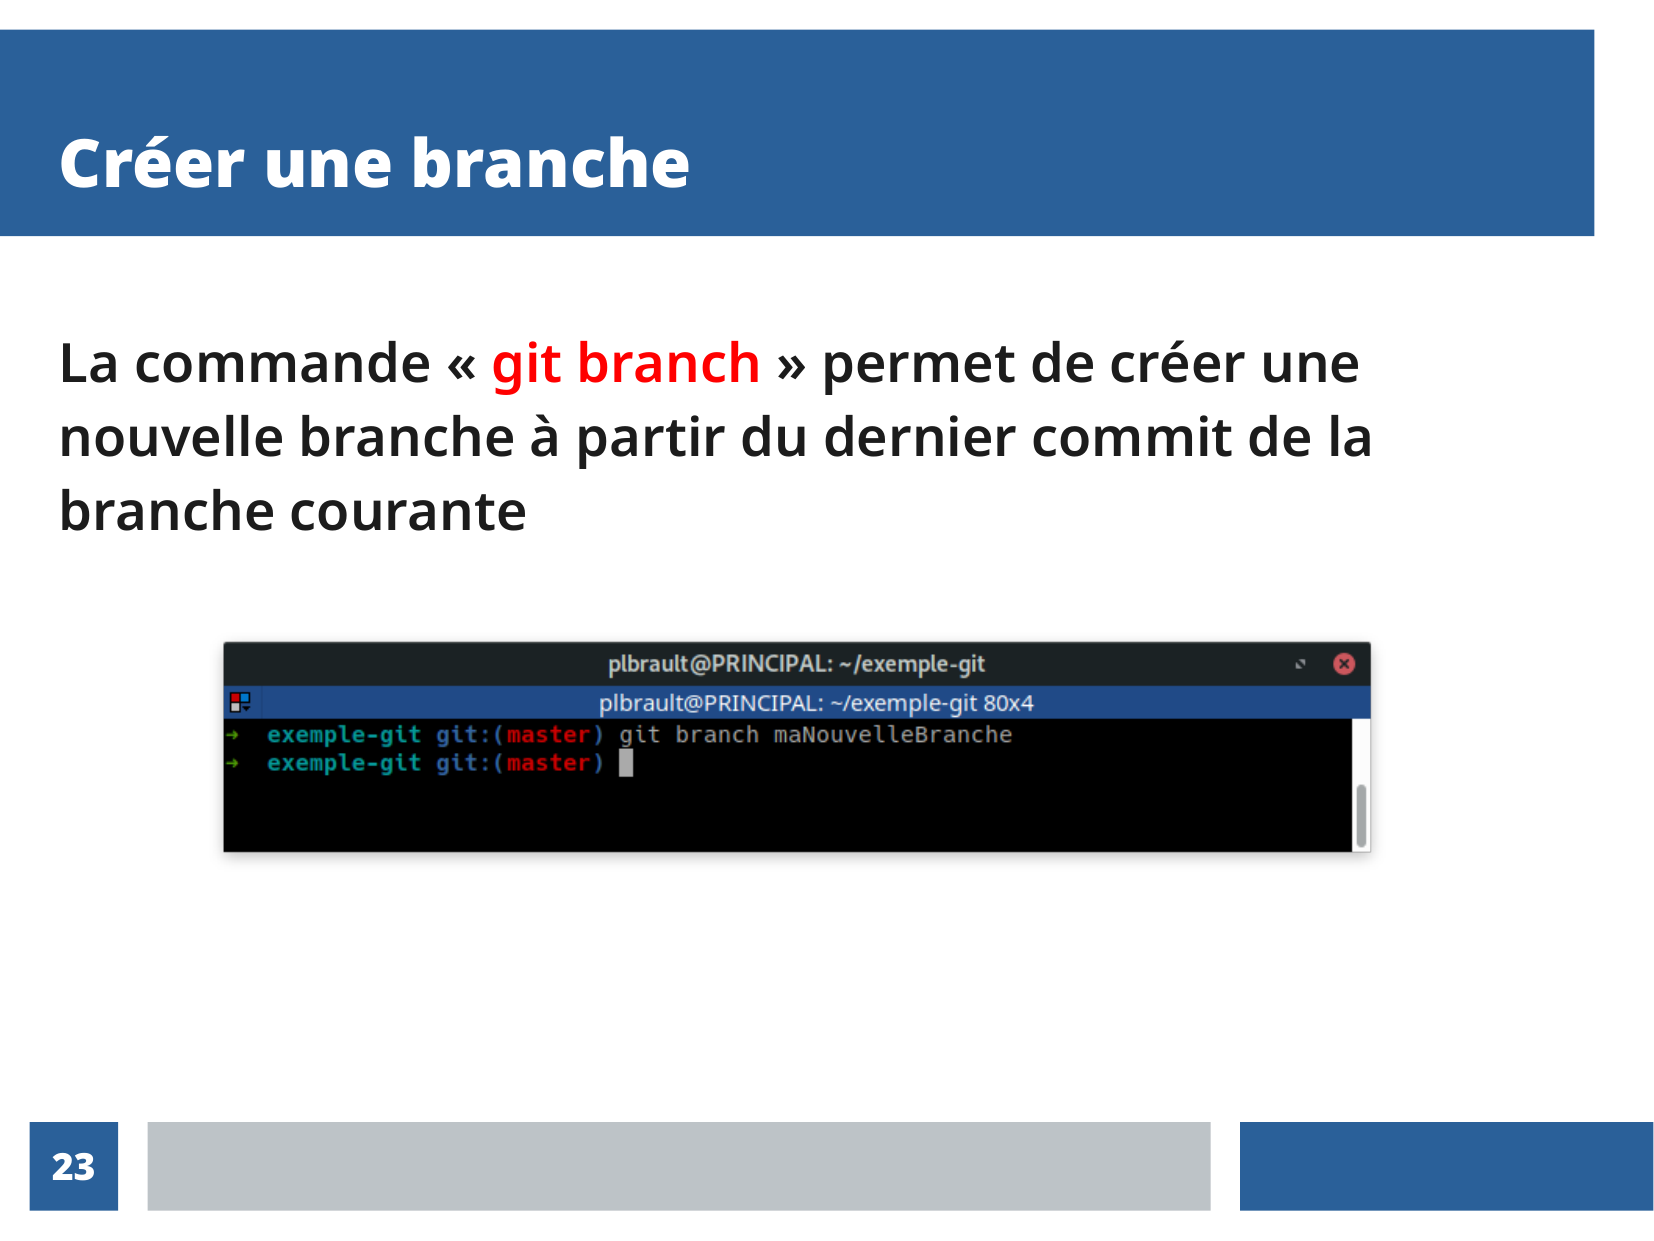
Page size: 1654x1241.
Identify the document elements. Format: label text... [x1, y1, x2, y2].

list La commande « git branch » permet de créer une nouvelle branche à partir du dernier commit de la branche courante [59, 324, 1565, 1093]
title Créer une branche [59, 59, 1595, 207]
picture [202, 625, 1393, 880]
